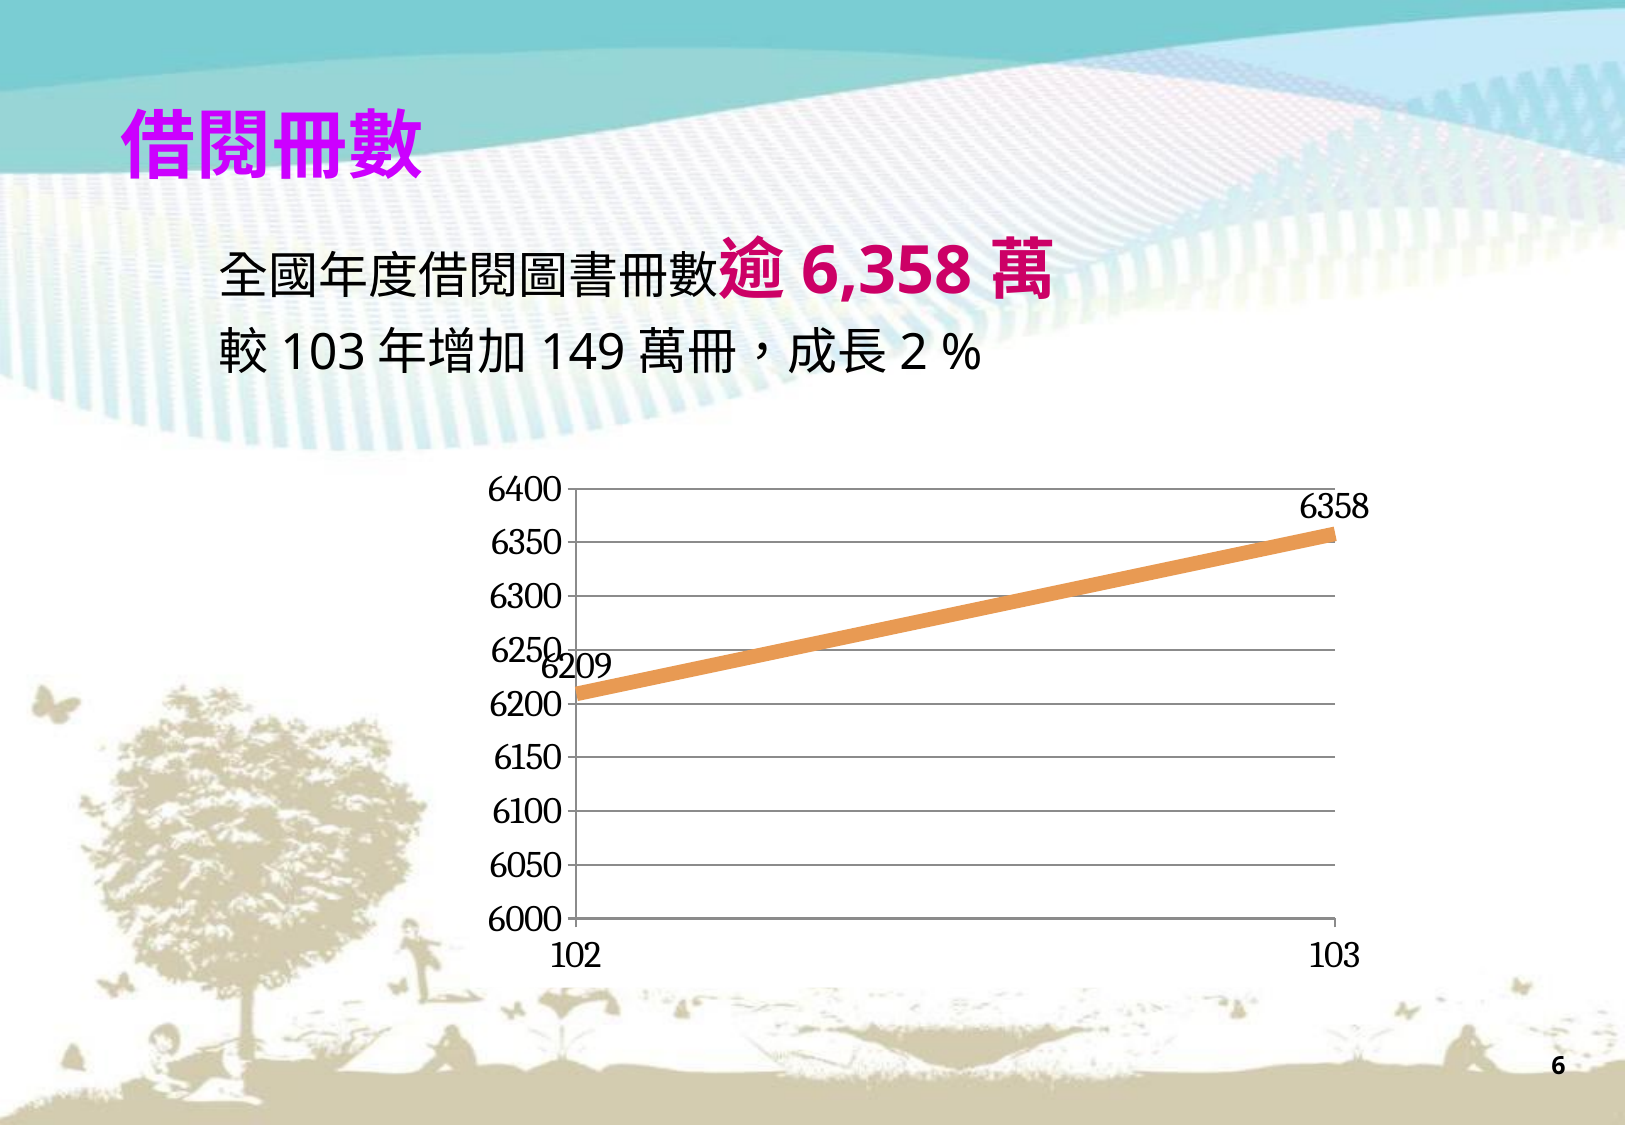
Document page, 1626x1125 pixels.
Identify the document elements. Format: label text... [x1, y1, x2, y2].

picture [0, 0, 1625, 1125]
text_box 借閱冊數 [105, 89, 440, 196]
text_box 全國年度借閱圖書冊數逾6,358萬 較103年增加149萬冊，成長2 % [203, 219, 1071, 388]
chart [469, 456, 1379, 988]
